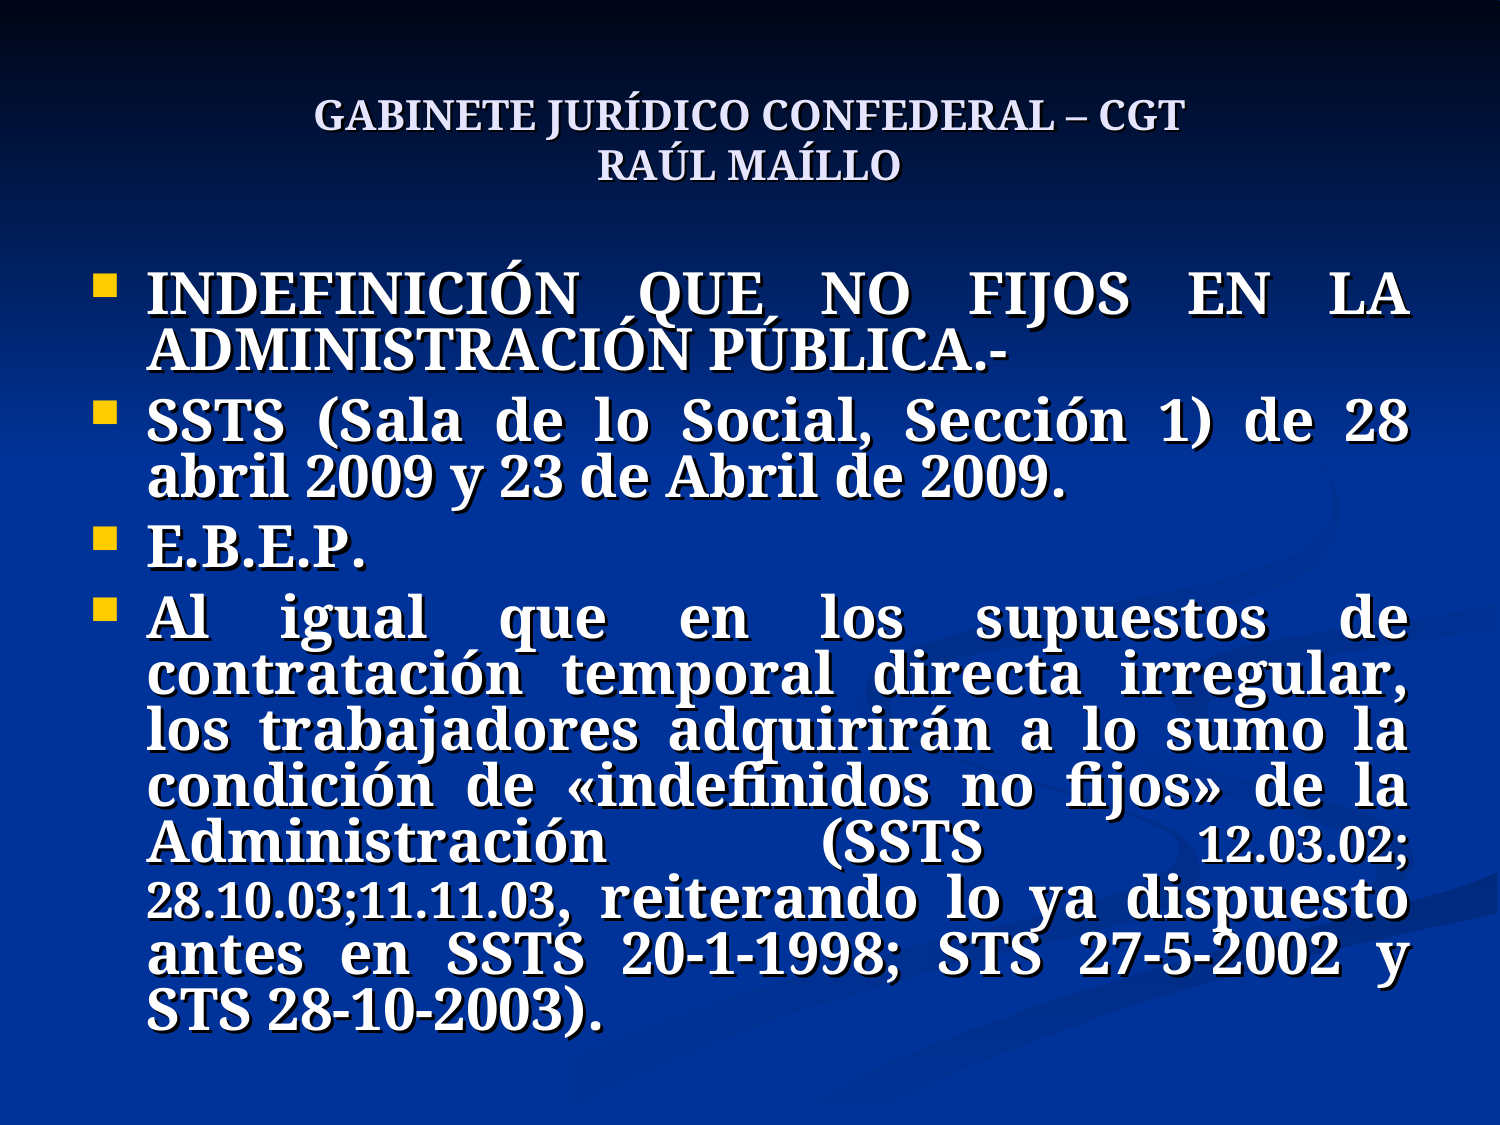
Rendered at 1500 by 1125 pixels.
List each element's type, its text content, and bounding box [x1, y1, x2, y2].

title GABINETE JURÍDICO CONFEDERAL – CGT RAÚL MAÍLLO [75, 45, 1426, 233]
list INDEFINICIÓN QUE NO FIJOS EN LA ADMINISTRACIÓN PÚBLICA.- SSTS (Sala de lo Social, Sección 1) de 28 abril 2009 y 23 de Abril de 2009. E.B.E.P. Al igual que en los supuestos de contratación temporal directa irregular, los trabajadores adquirirán a lo sumo la condición de «indefinidos no fijos» de la Administración (SSTS 12.03.02; 28.10.03;11.11.03, reiterando lo ya dispuesto antes en SSTS 20-1-1998; STS 27-5-2002 y STS 28-10-2003). [75, 262, 1426, 1106]
